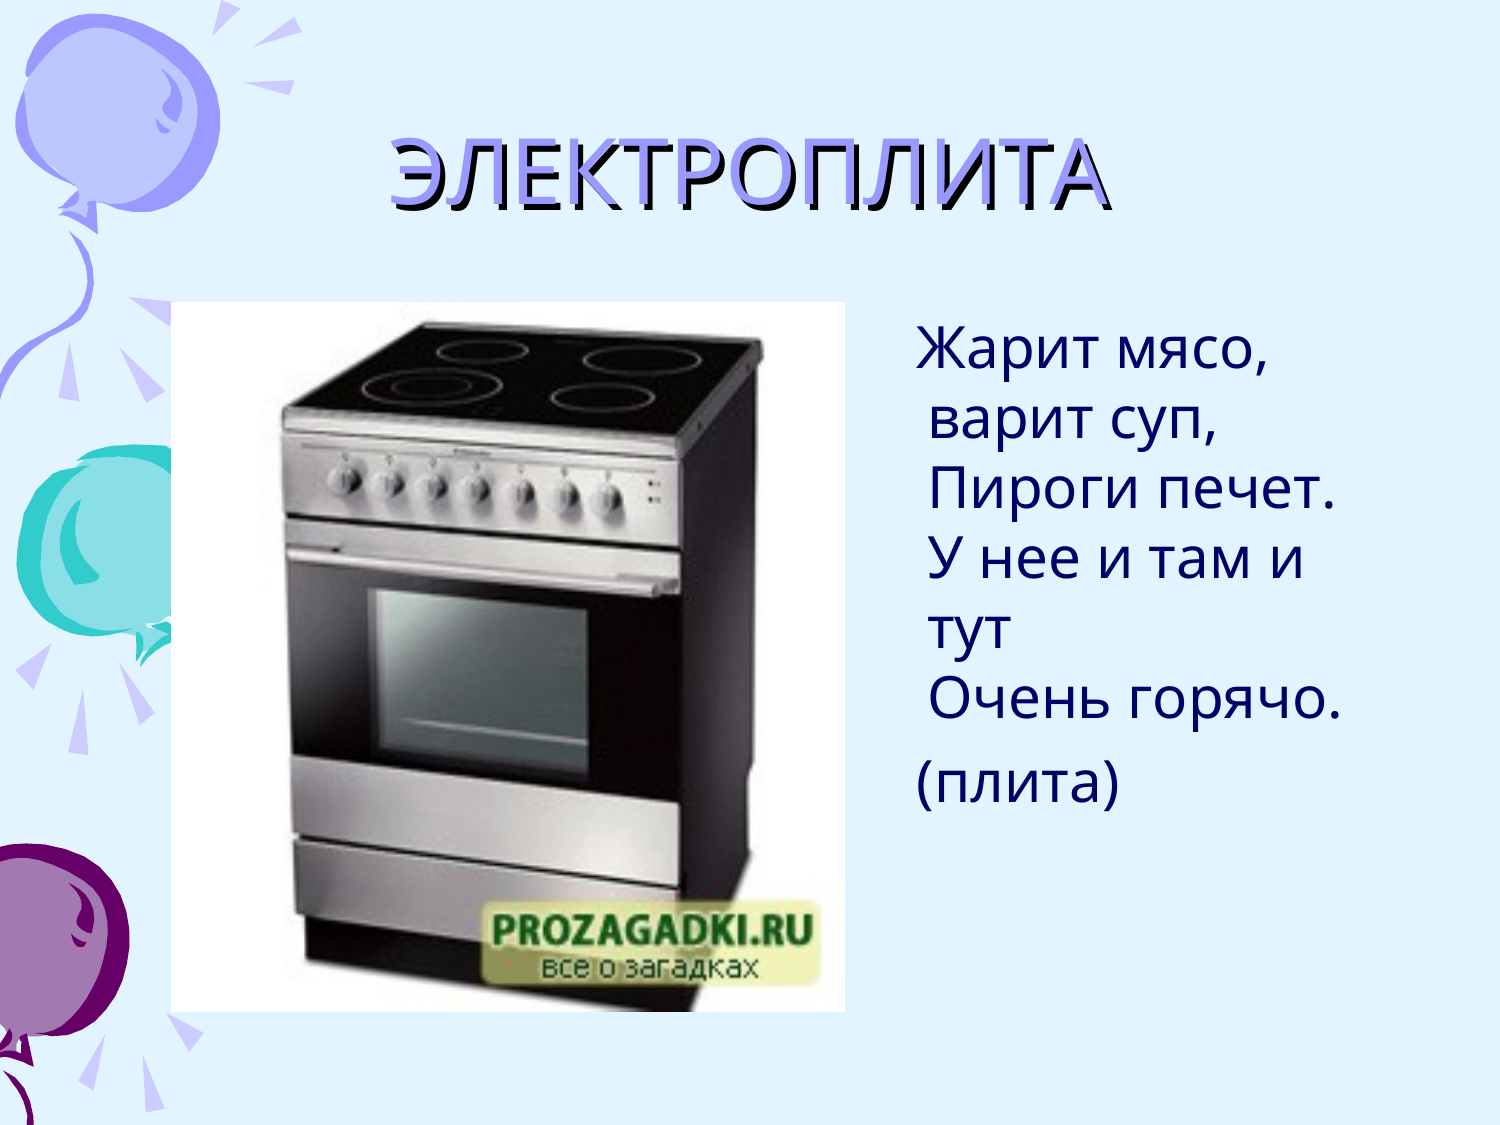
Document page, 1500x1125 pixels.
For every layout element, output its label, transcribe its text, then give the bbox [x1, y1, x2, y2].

picture [171, 302, 845, 1012]
list Жарит мясо, варит суп, Пироги печет. У нее и там и тут Очень горячо. (плита) [856, 302, 1425, 994]
title ЭЛЕКТРОПЛИТА [72, 16, 1426, 233]
